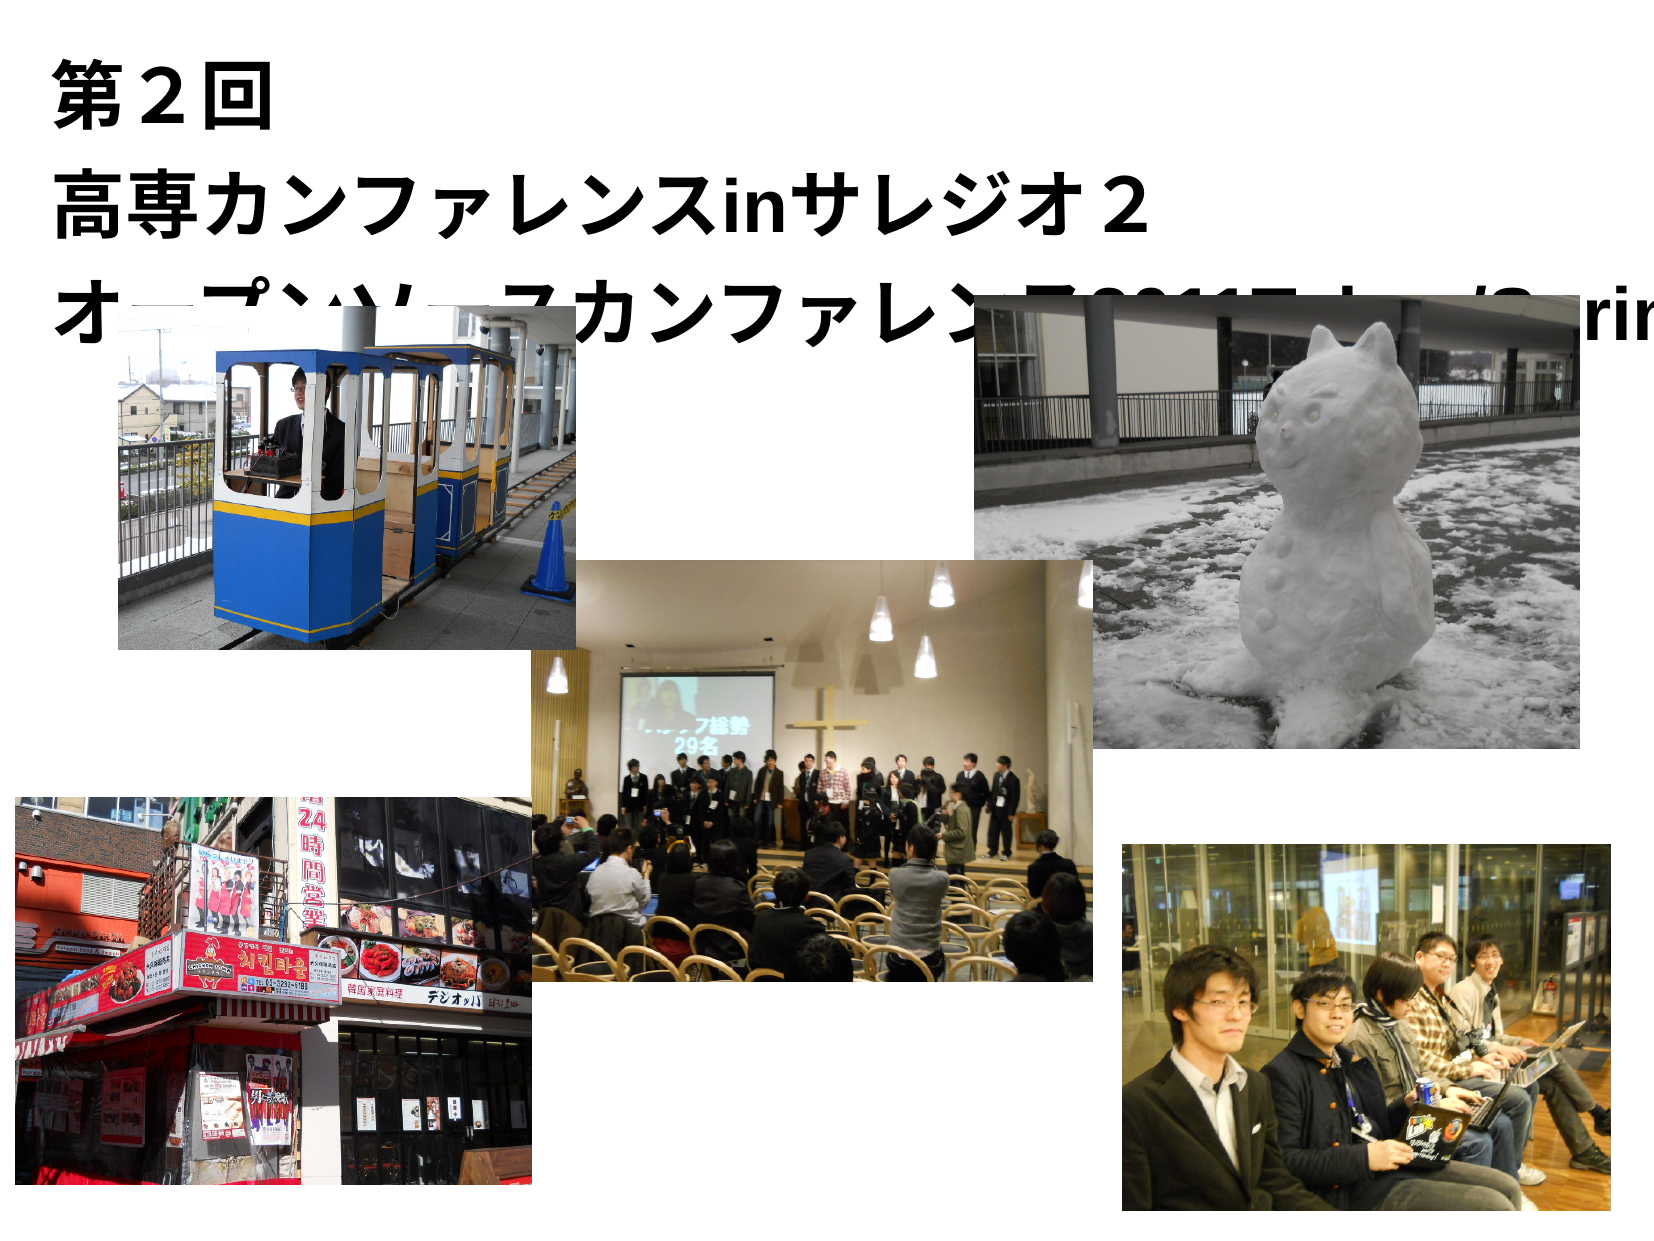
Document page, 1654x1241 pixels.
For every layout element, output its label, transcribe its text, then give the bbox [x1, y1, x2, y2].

picture [15, 295, 1580, 1185]
picture [1122, 844, 1611, 1211]
text_box 第２回 高専カンファレンスinサレジオ２ オープンソースカンファレンス2011Tokyo/Spring [35, 29, 1618, 288]
